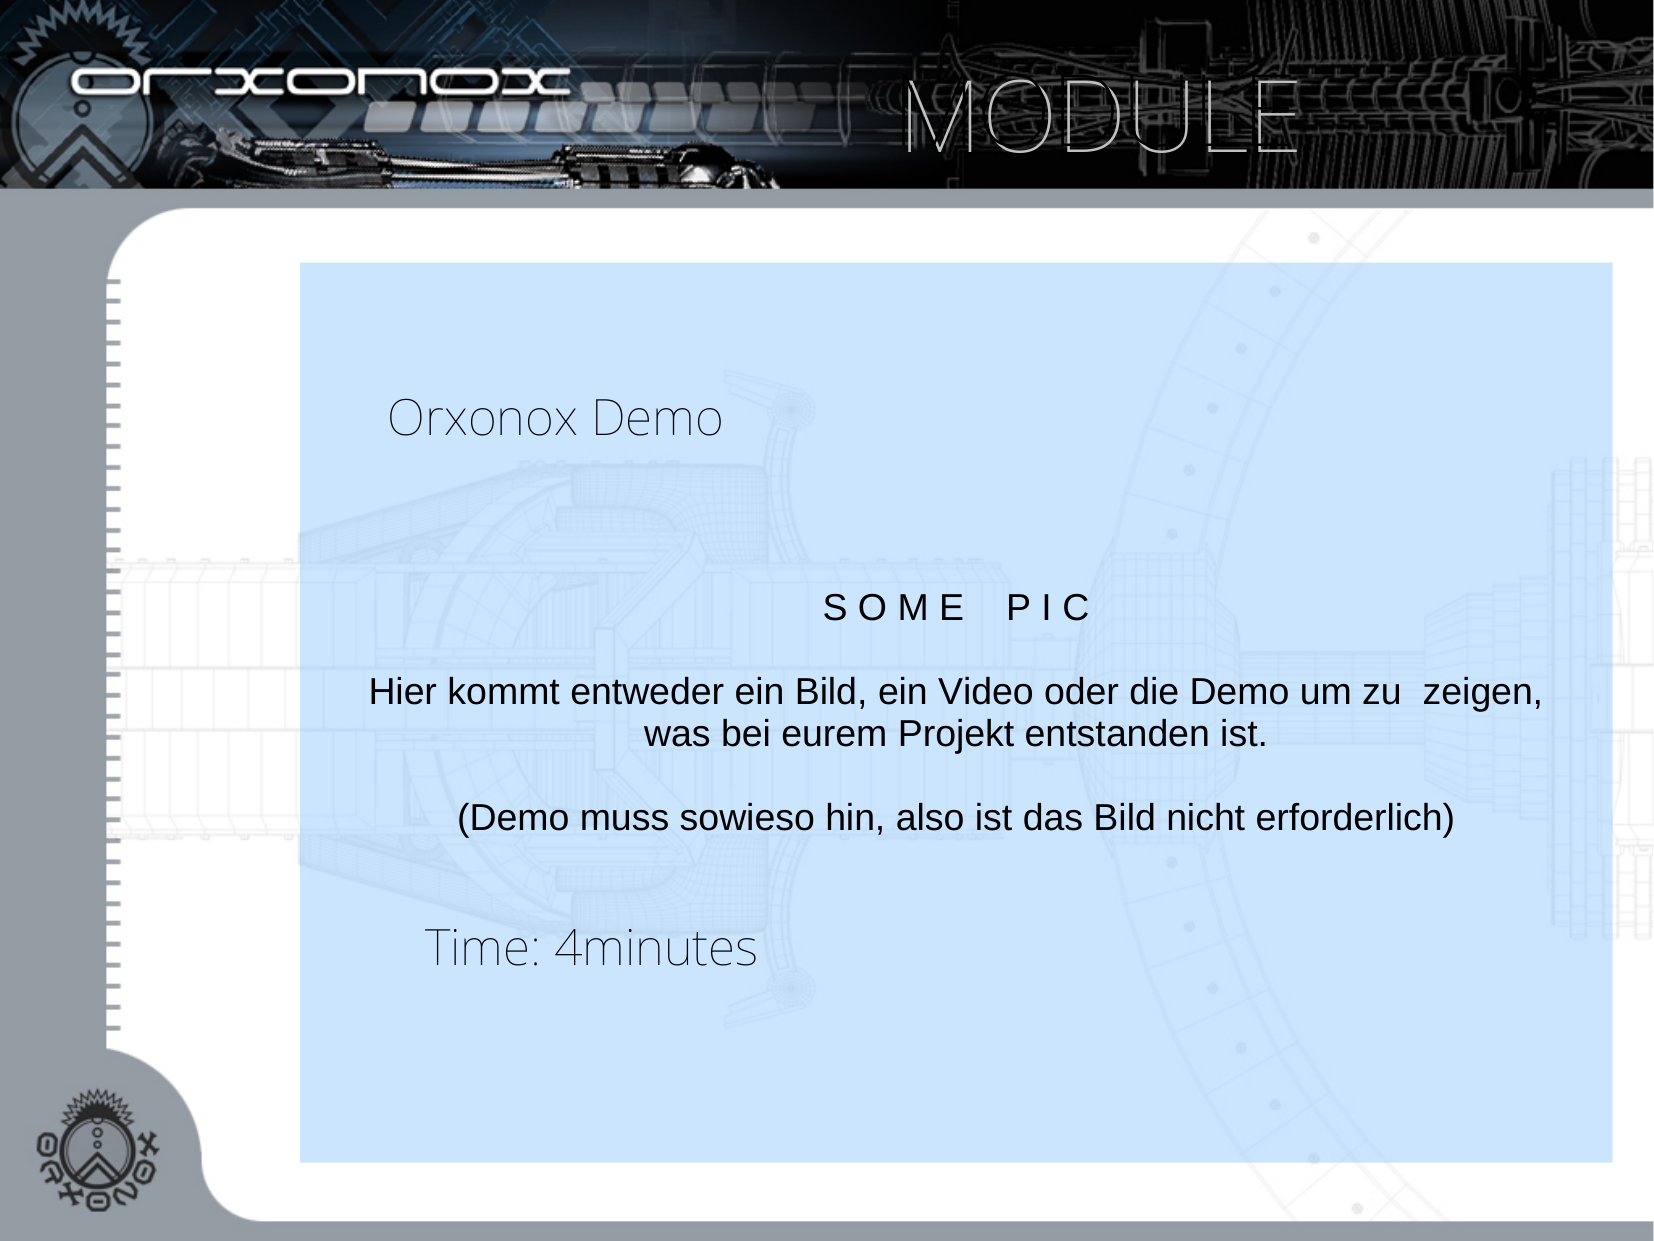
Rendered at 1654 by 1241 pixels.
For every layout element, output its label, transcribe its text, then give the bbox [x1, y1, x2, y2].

text_box S O M E P I C Hier kommt entweder ein Bild, ein Video oder die Demo um zu zeigen, was bei eurem Projekt entstanden ist. (Demo muss sowieso hin, also ist das Bild nicht erforderlich) [300, 262, 1613, 1163]
text_box Orxonox Demo [337, 375, 1613, 449]
picture [0, 0, 1654, 1241]
text_box Time: 4minutes [375, 904, 1651, 978]
text_box MODULE [842, 32, 1342, 164]
